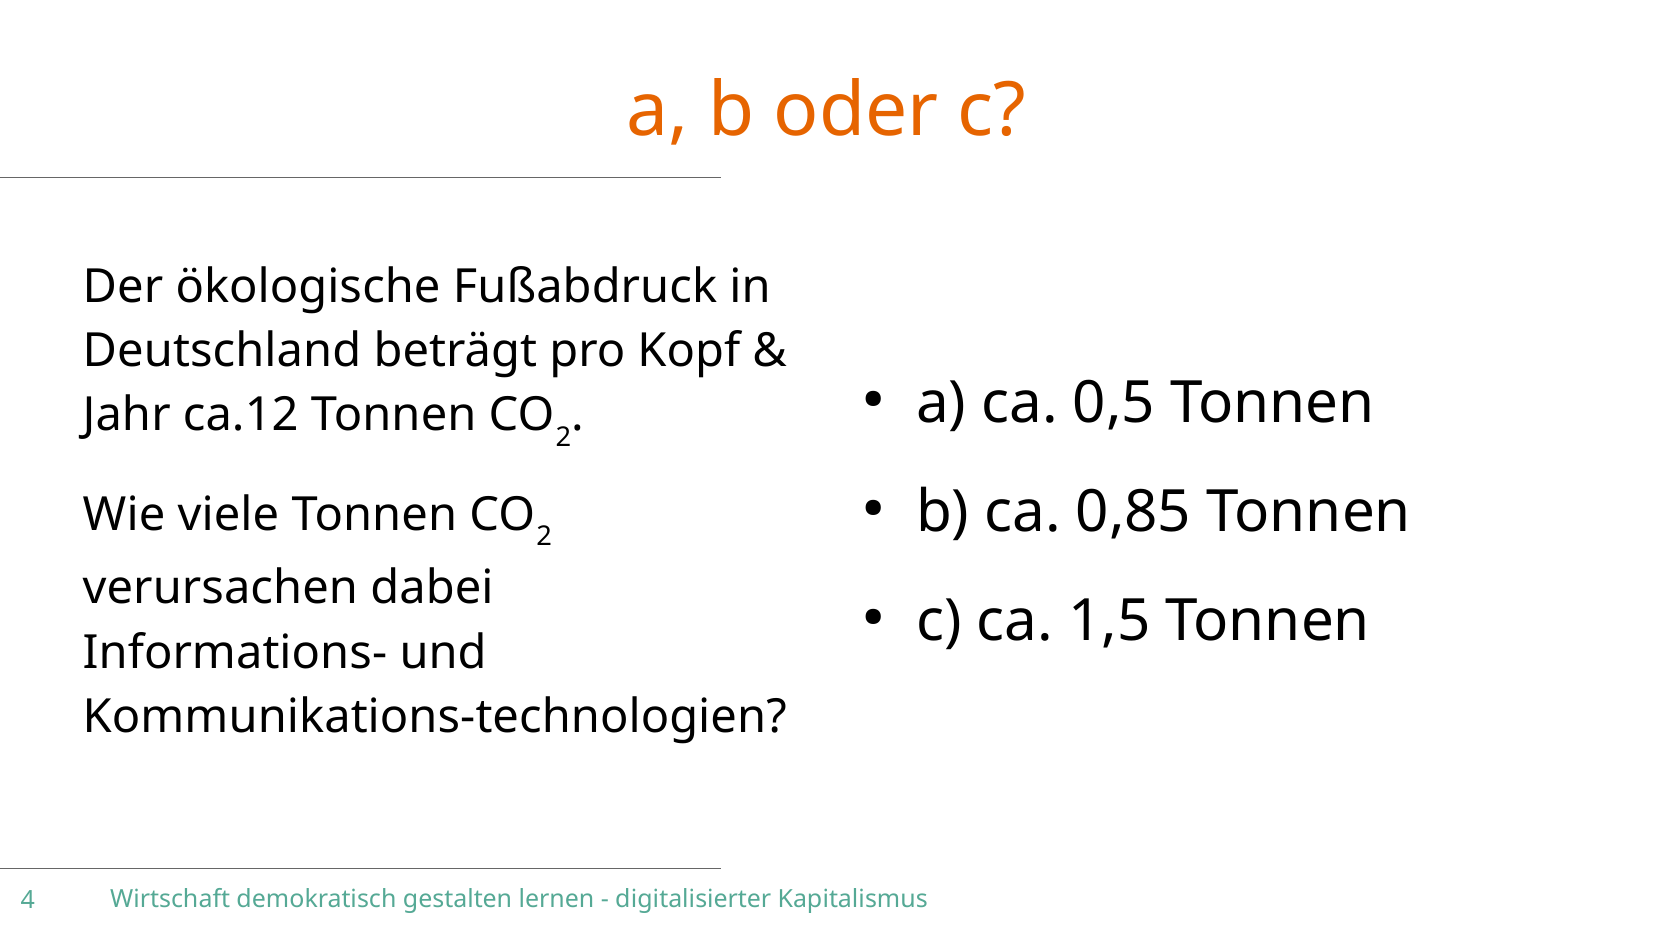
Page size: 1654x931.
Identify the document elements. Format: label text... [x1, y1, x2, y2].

list a) ca. 0,5 Tonnen b) ca. 0,85 Tonnen c) ca. 1,5 Tonnen [845, 251, 1572, 792]
title a, b oder c? [82, 54, 1571, 143]
list Der ökologische Fußabdruck in Deutschland beträgt pro Kopf & Jahr ca.12 Tonnen CO2. Wie viele Tonnen CO2 verursachen dabei Informations- und Kommunikations-technologien? [82, 251, 809, 792]
